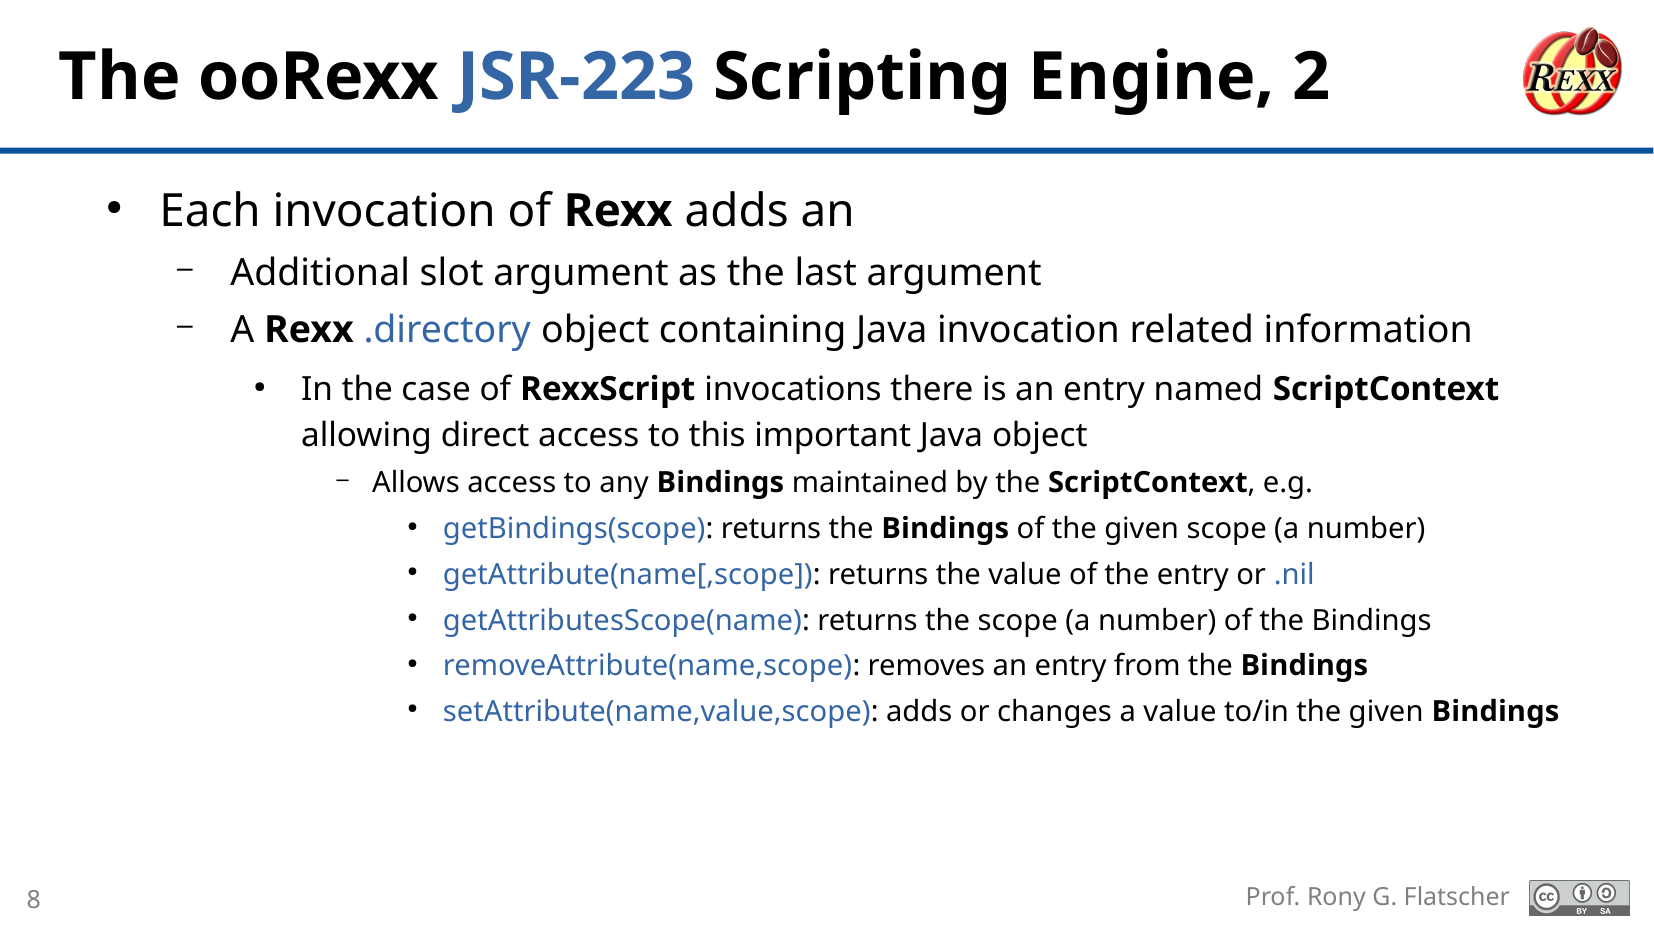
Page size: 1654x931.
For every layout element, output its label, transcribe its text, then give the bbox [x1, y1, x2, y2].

title The ooRexx JSR-223 Scripting Engine, 2 [0, 0, 1625, 148]
list Each invocation of Rexx adds an Additional slot argument as the last argument A Rexx .directory object containing Java invocation related information In the case of RexxScript invocations there is an entry named ScriptContext allowing direct access to this important Java object Allows access to any Bindings maintained by the ScriptContext, e.g. getBindings(scope): returns the Bindings of the given scope (a number) getAttribute(name[,scope]): returns the value of the entry or .nil getAttributesScope(name): returns the scope (a number) of the Bindings removeAttribute(name,scope): removes an entry from the Bindings setAttribute(name,value,scope): adds or changes a value to/in the given Bindings [88, 177, 1577, 857]
